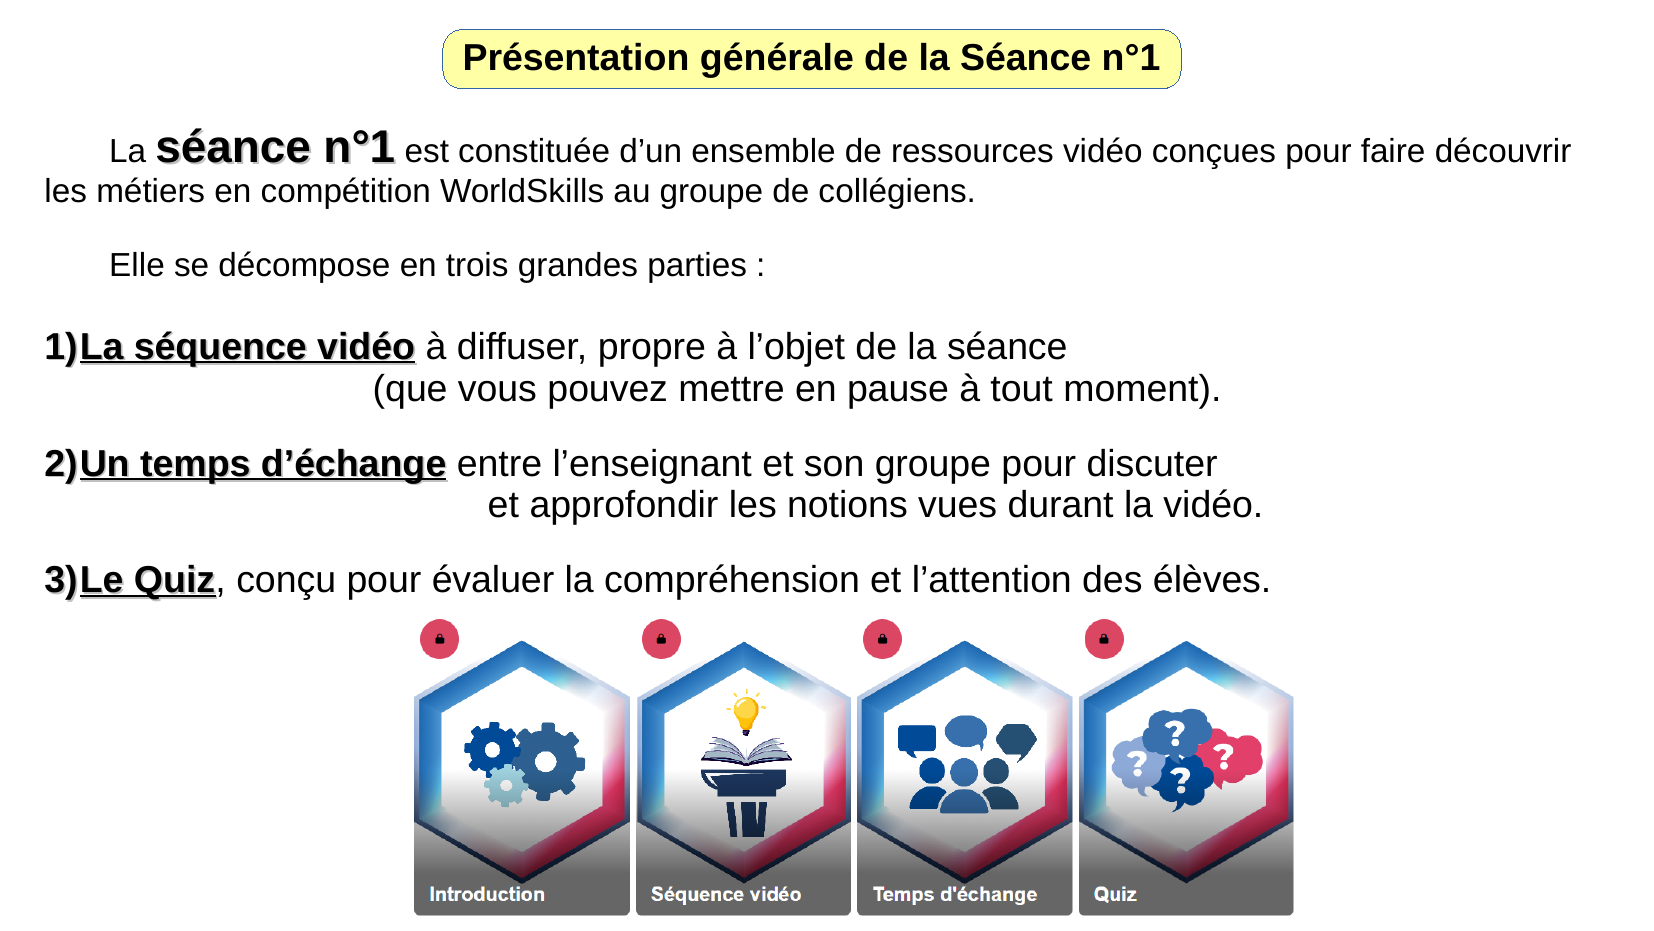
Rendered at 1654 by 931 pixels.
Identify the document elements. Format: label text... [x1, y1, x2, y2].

text_box Présentation générale de la Séance n°1 La séance n°1 est constituée d’un ensemble de ressources vidéo conçues pour faire découvrir les métiers en compétition WorldSkills au groupe de collégiens. Elle se décompose en trois grandes parties : La séquence vidéo à diffuser, propre à l’objet de la séance (que vous pouvez mettre en pause à tout moment). Un temps d’échange entre l’enseignant et son groupe pour discuter et approfondir les notions vues durant la vidéo. Le Quiz, conçu pour évaluer la compréhension et l’attention des élèves. [29, 29, 1595, 613]
picture [413, 609, 1294, 916]
